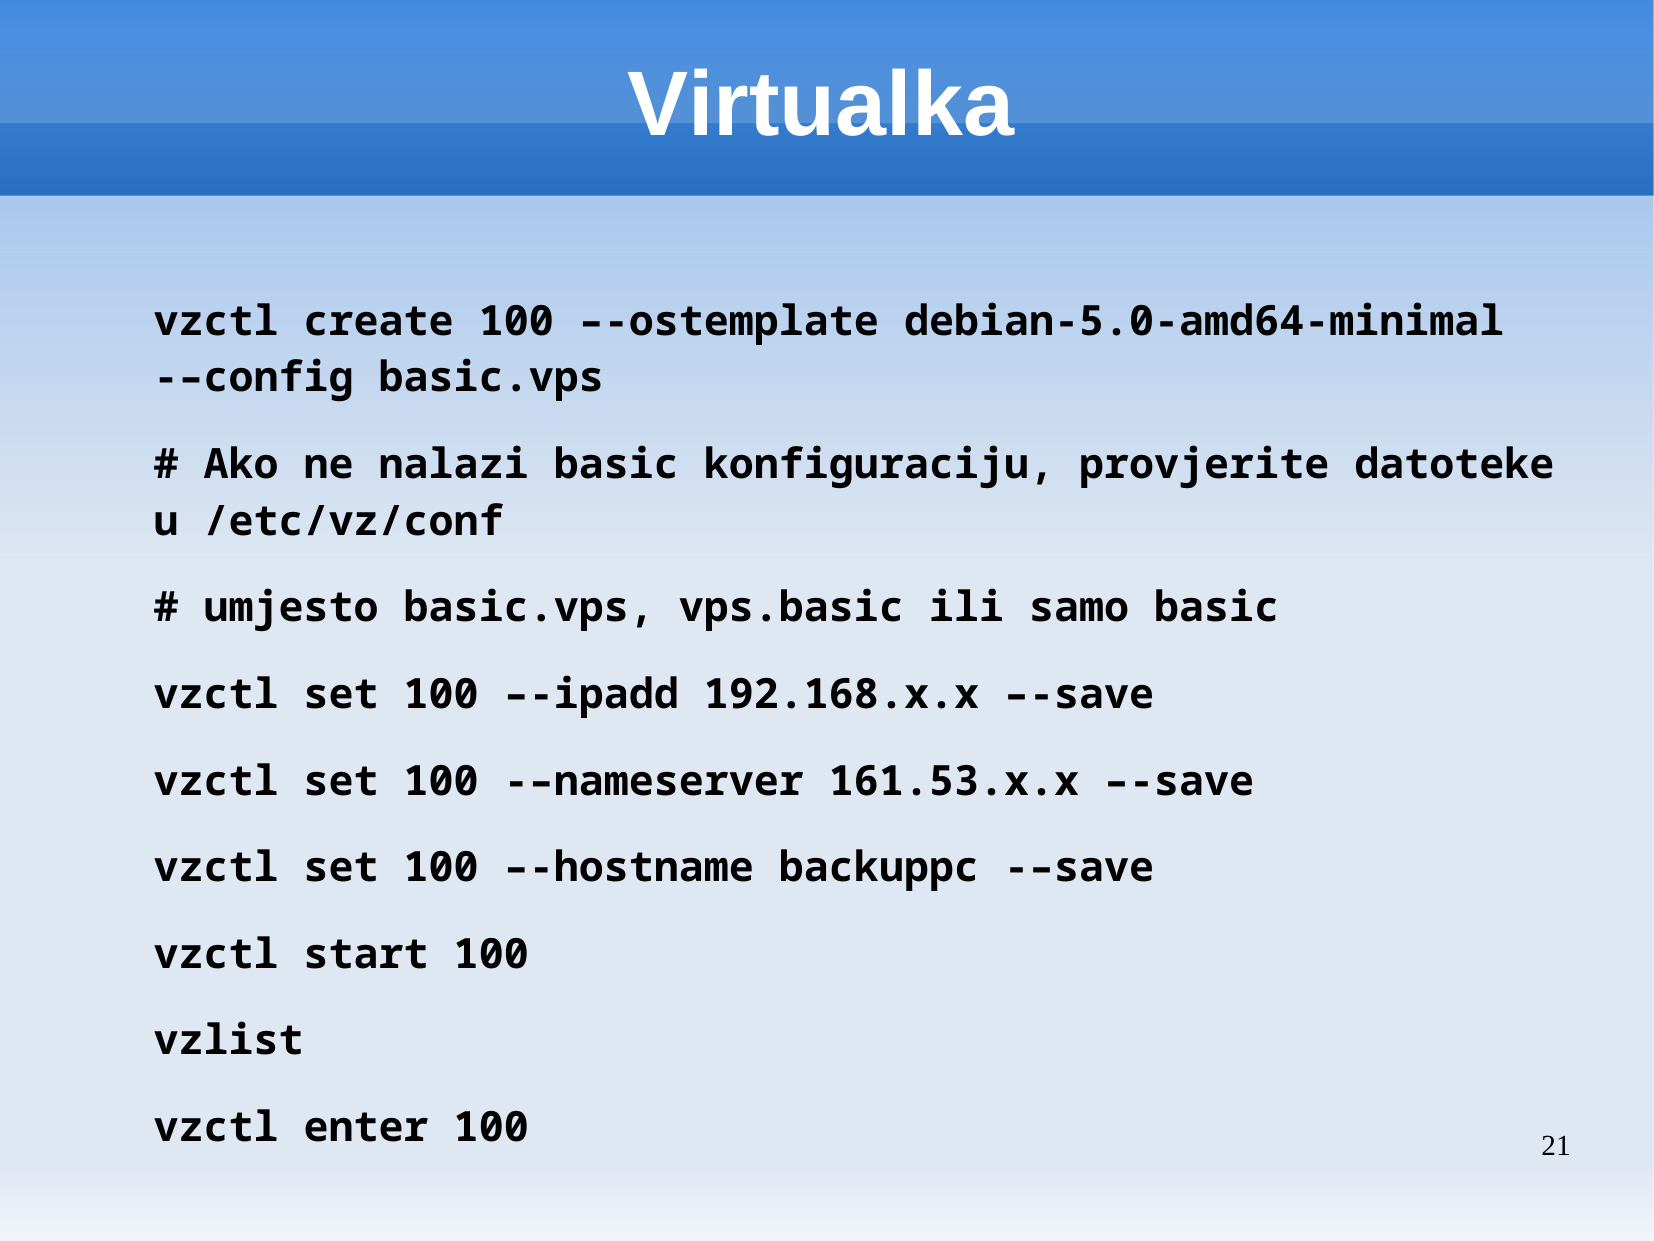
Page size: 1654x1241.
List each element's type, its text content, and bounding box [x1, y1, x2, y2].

picture [0, 0, 1654, 1241]
list vzctl create 100 –-ostemplate debian-5.0-amd64-minimal -–config basic.vps # Ako ne nalazi basic konfiguraciju, provjerite datoteke u /etc/vz/conf # umjesto basic.vps, vps.basic ili samo basic vzctl set 100 –-ipadd 192.168.x.x –-save vzctl set 100 -–nameserver 161.53.x.x –-save vzctl set 100 –-hostname backuppc -–save vzctl start 100 vzlist vzctl enter 100 [82, 290, 1571, 1127]
title Virtualka [76, 7, 1565, 200]
